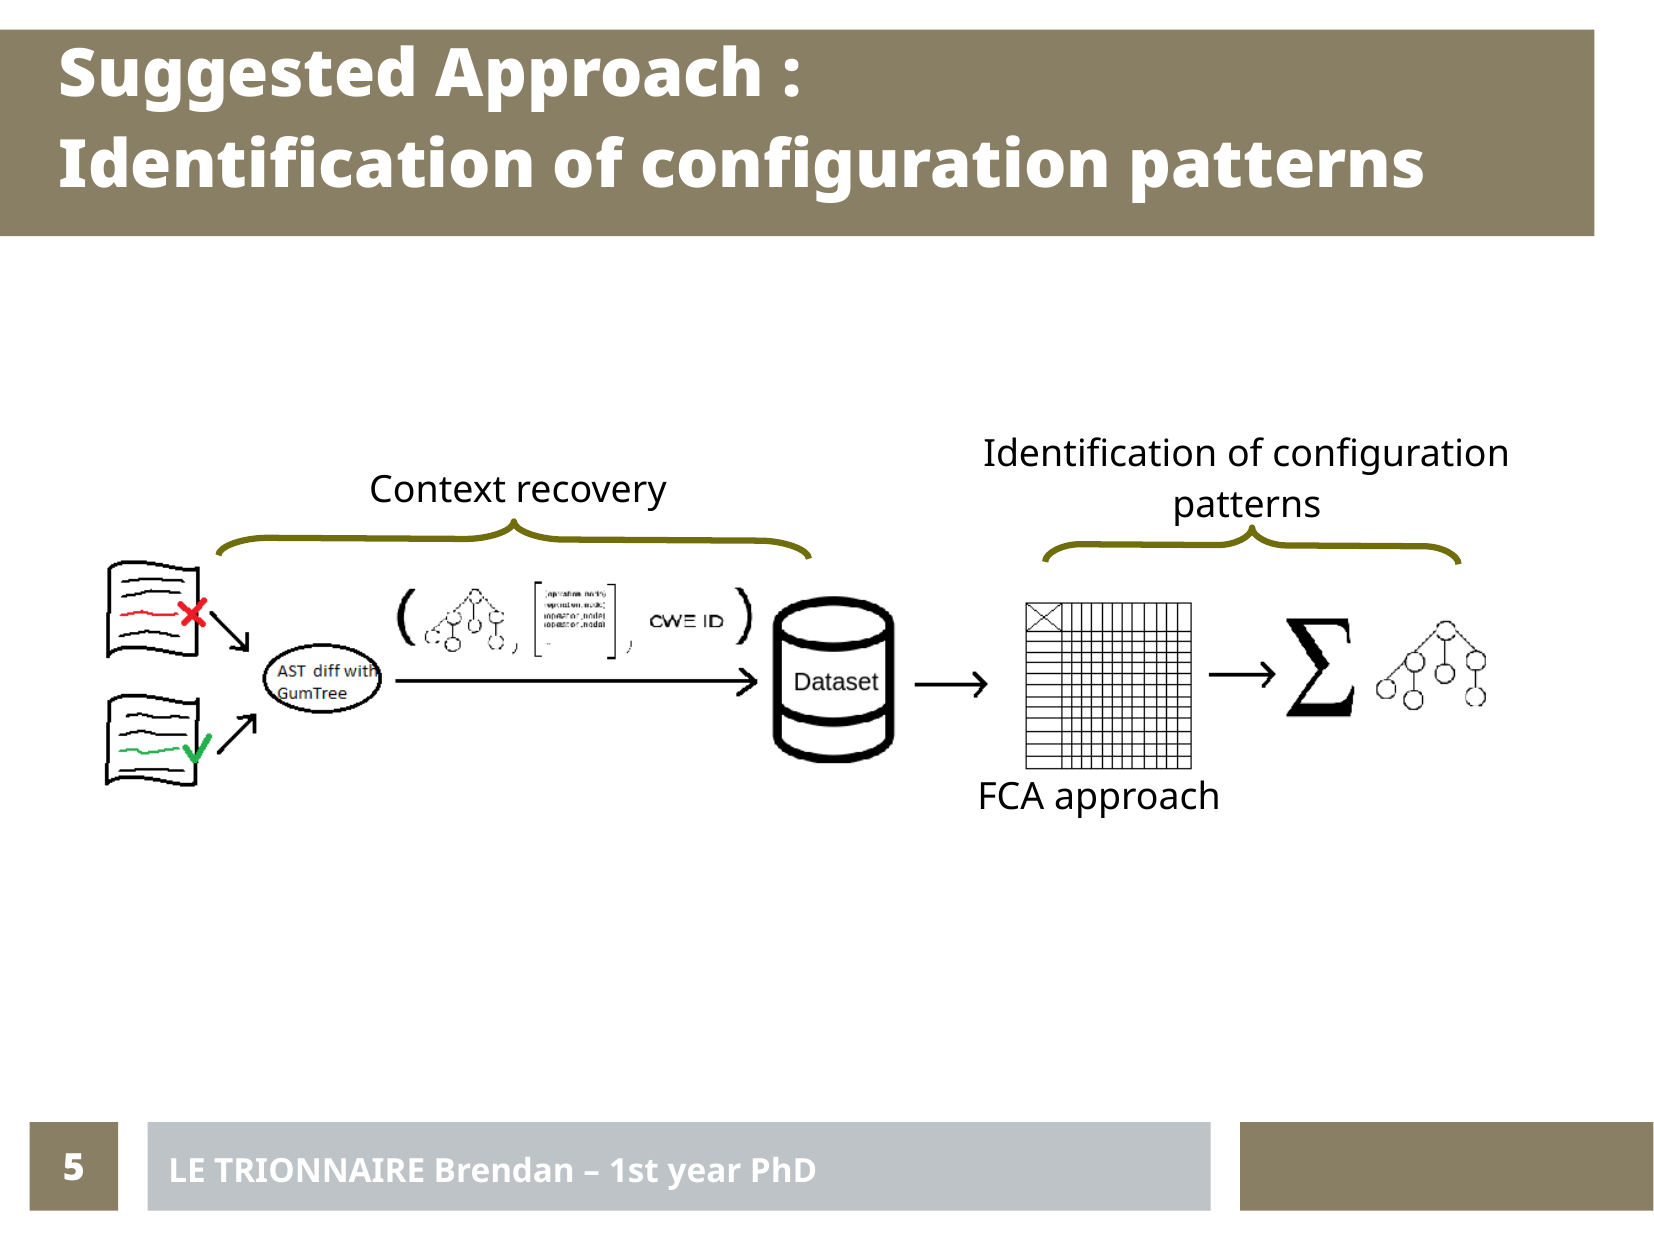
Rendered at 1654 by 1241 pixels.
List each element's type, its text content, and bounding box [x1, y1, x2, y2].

picture [94, 542, 1518, 804]
text_box LE TRIONNAIRE Brendan – 1st year PhD [153, 1139, 1193, 1194]
text_box Context recovery [354, 454, 708, 514]
text_box FCA approach [962, 762, 1317, 821]
text_box Identification of configuration patterns [968, 419, 1554, 522]
title Suggested Approach : Identification of configuration patterns [59, 59, 1595, 207]
